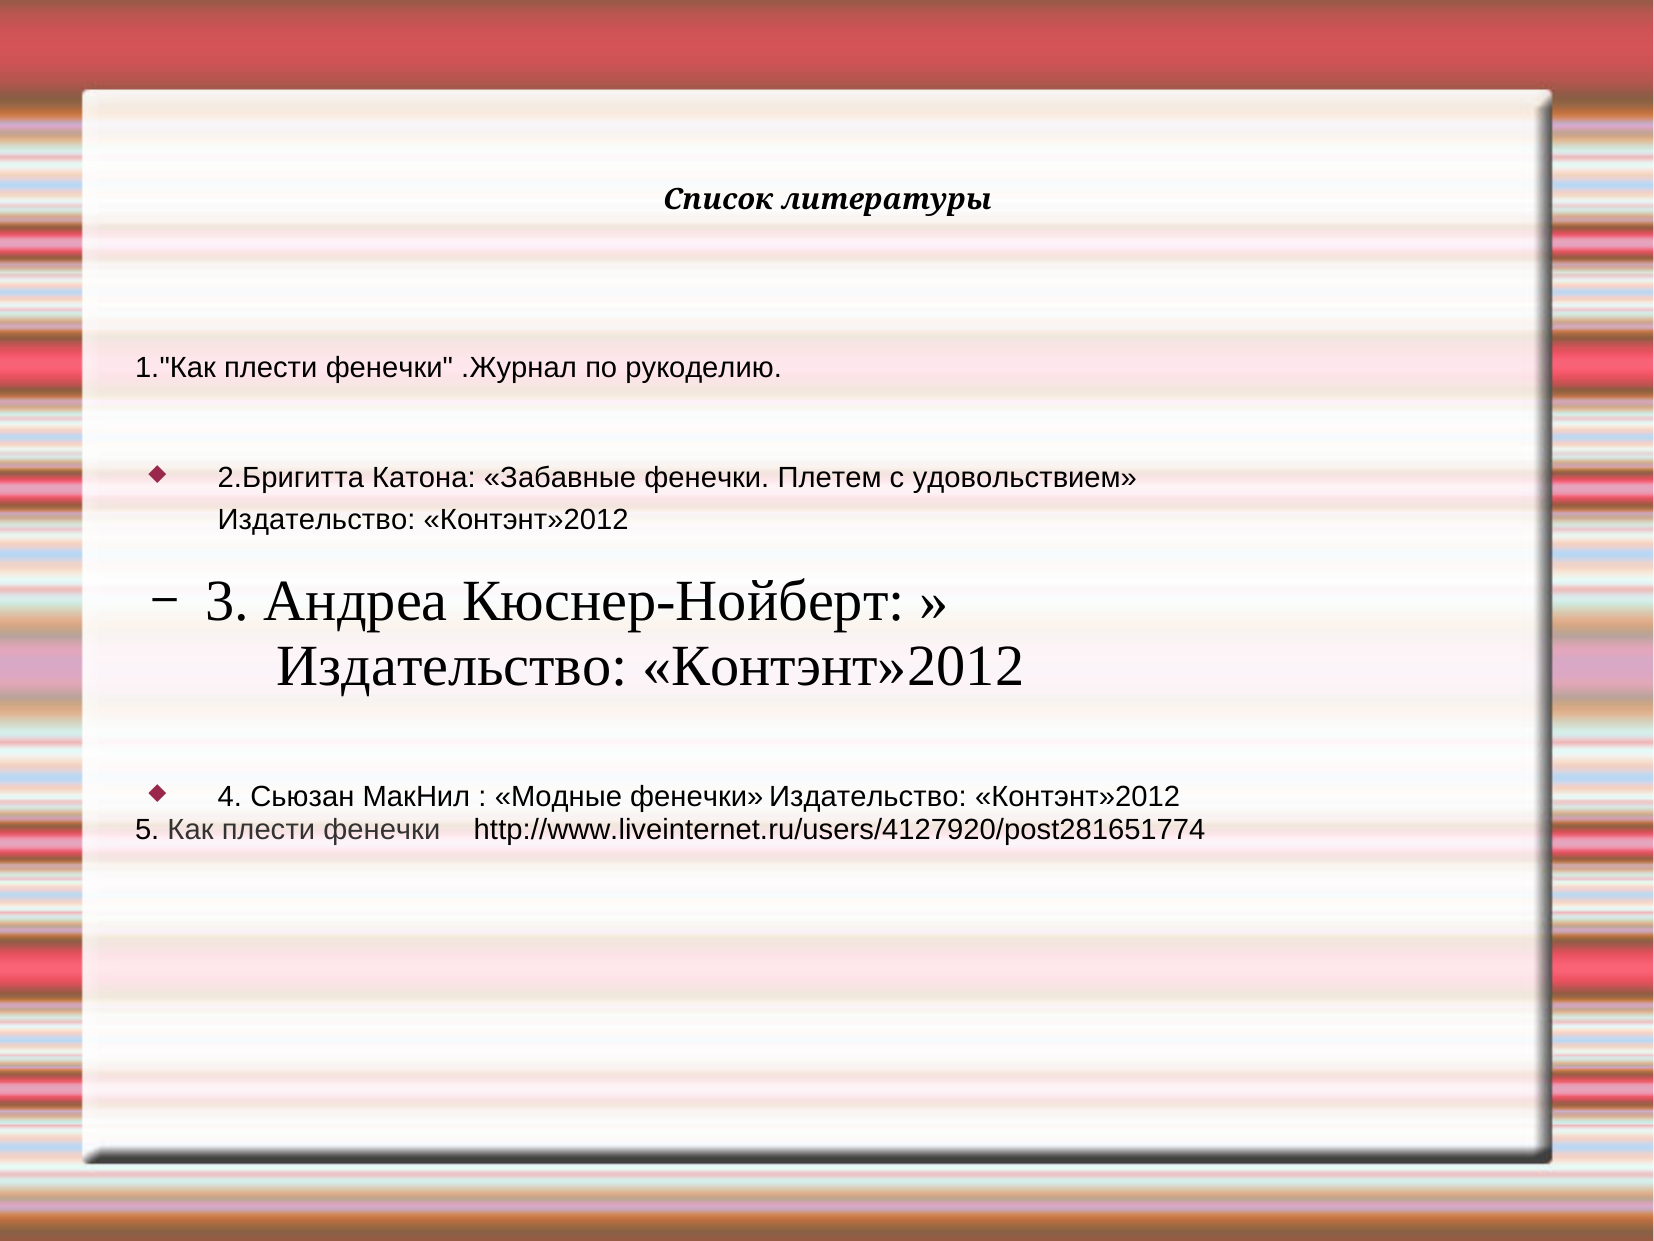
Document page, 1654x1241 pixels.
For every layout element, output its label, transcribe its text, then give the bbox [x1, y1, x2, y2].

picture [0, 0, 1654, 1241]
title Список литературы [121, 114, 1534, 322]
list 1."Как плести фенечки" .Журнал по рукоделию. 2.Бригитта Катона: «Забавные фенечки. Плетем с удовольствием» Издательство: «Контэнт»2012 3. Андреа Кюснер-Нойберт: » Издательство: «Контэнт»2012 4. Сьюзан МакНил : «Модные фенечки» Издательство: «Контэнт»2012 5. Как плести фенечки http://www.liveinternet.ru/users/4127920/post281651774 [134, 350, 1516, 1132]
